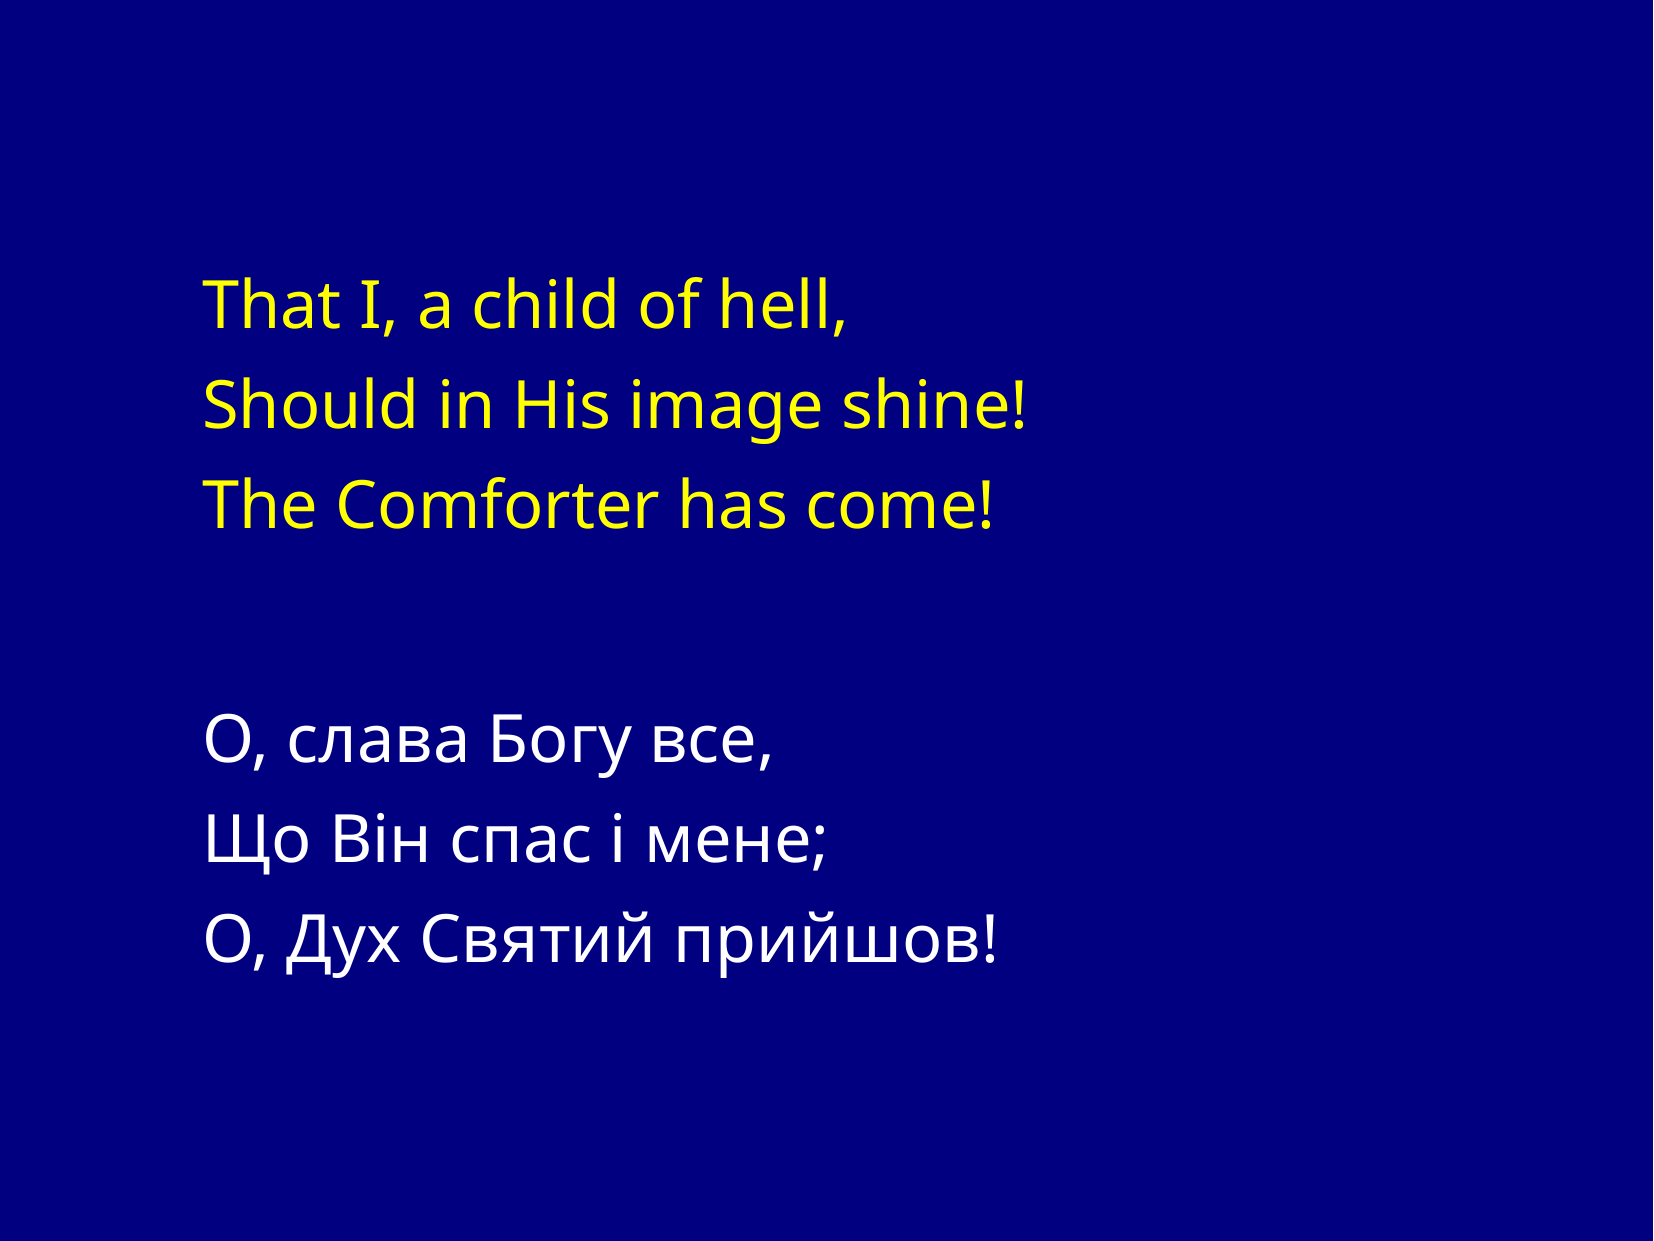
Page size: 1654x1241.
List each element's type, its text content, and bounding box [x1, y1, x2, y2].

text_box О, слава Богу все, Що Він спас і мене; О, Дух Святий прийшов! [75, 675, 1576, 1163]
text_box That I, a child of hell, Should in His image shine! The Comforter has come! [75, 150, 1576, 638]
